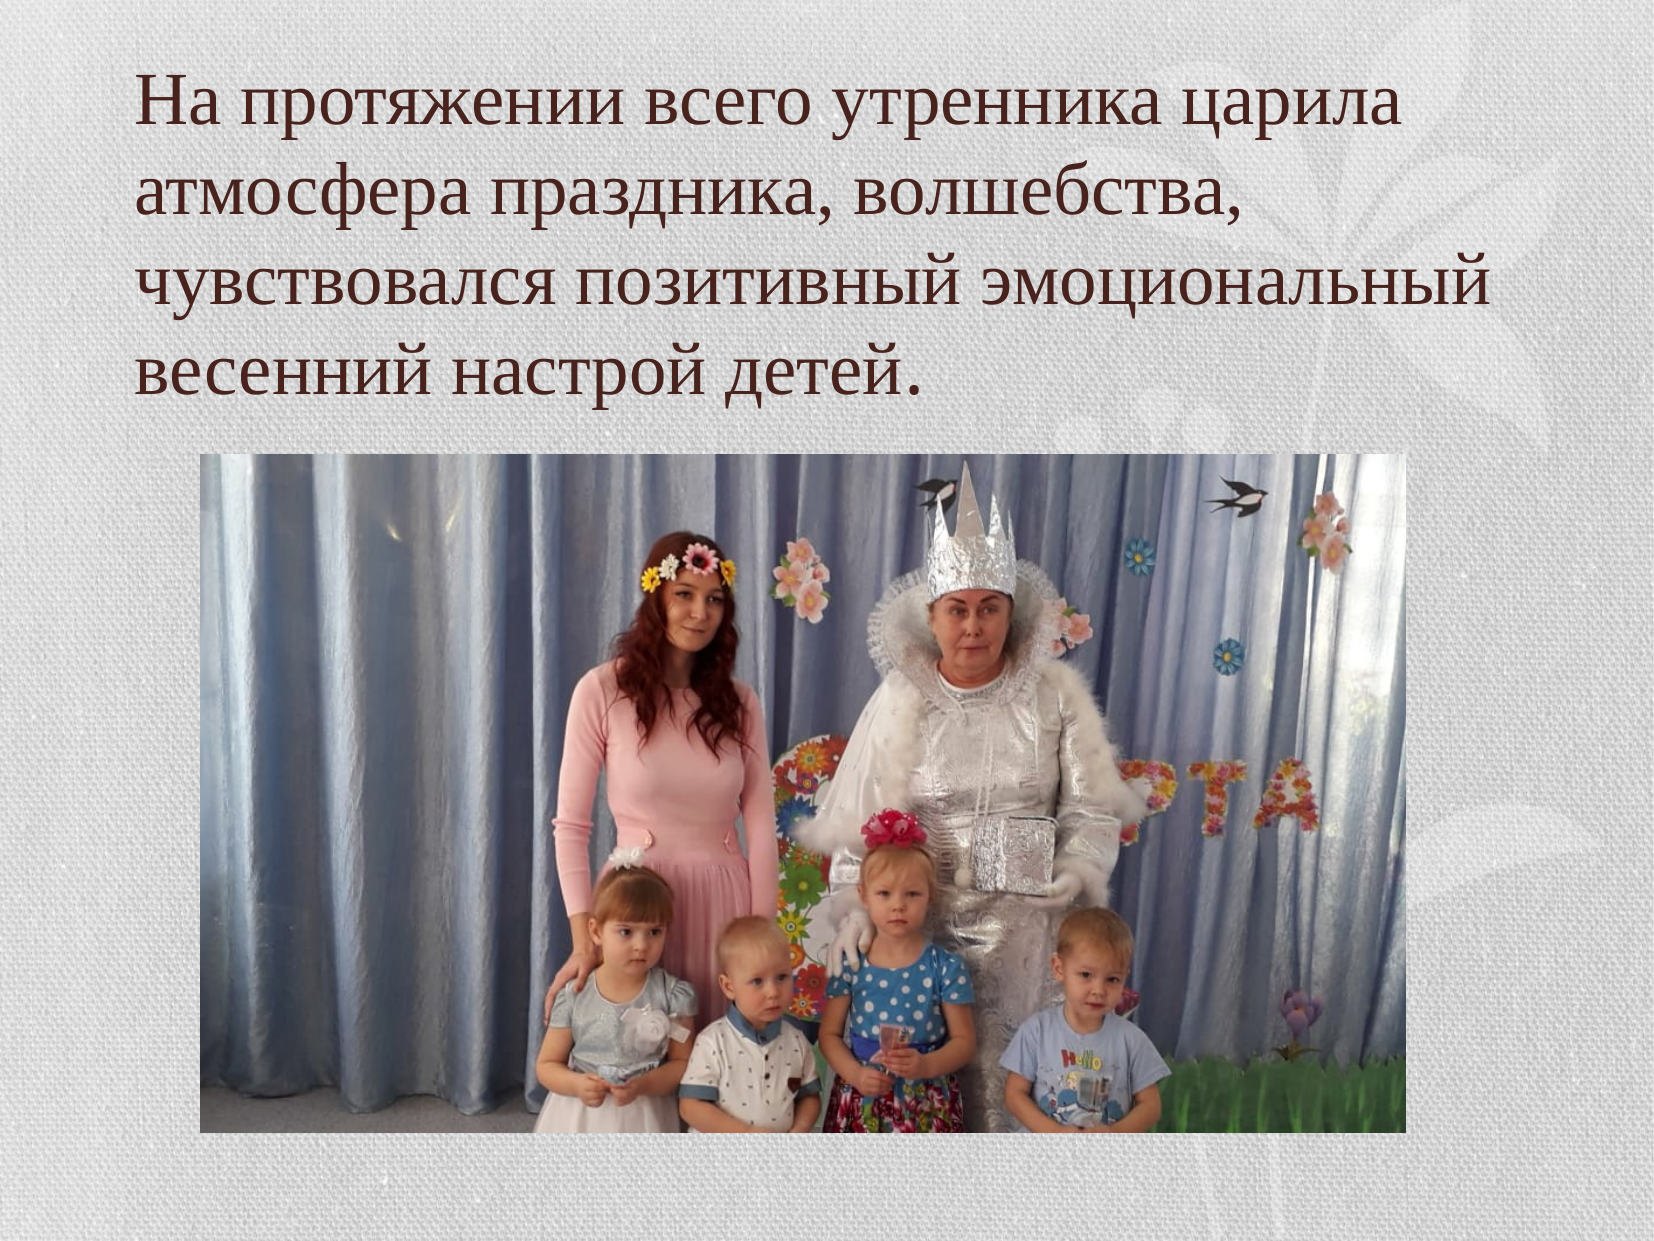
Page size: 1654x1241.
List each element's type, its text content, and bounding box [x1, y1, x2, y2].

picture [200, 454, 1406, 1133]
title На протяжении всего утренника царила атмосфера праздника, волшебства, чувствовался позитивный эмоциональный весенний настрой детей. [118, 41, 1578, 408]
